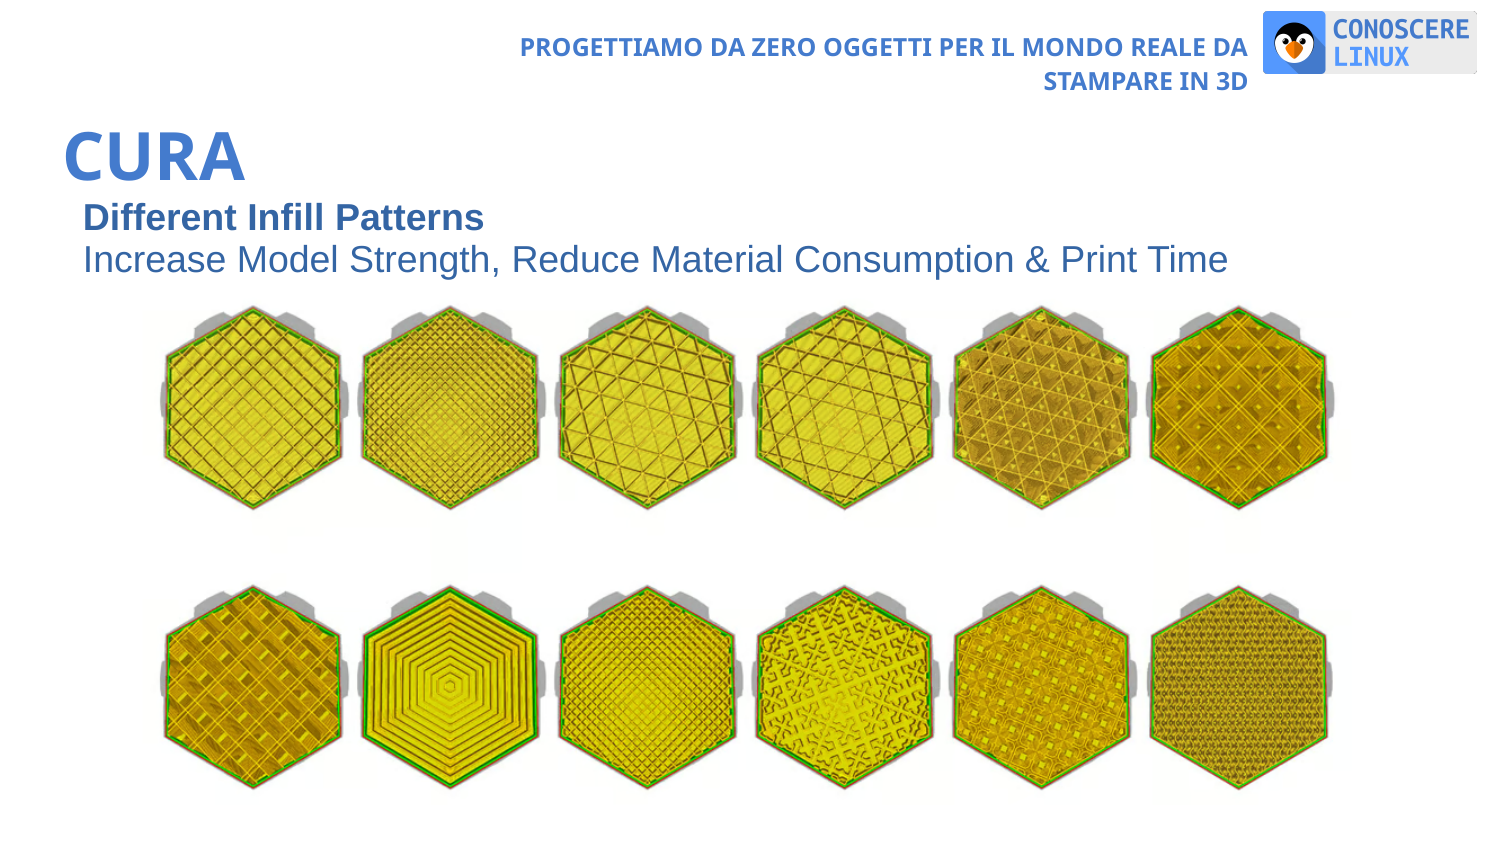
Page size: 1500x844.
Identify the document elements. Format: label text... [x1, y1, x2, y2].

text_box PROGETTIAMO DA ZERO OGGETTI PER IL MONDO REALE DA STAMPARE IN 3D [437, 21, 1264, 91]
picture [1263, 11, 1477, 74]
picture [138, 297, 1352, 805]
text_box CURA [47, 102, 1276, 189]
text_box Different Infill Patterns Increase Model Strength, Reduce Material Consumption & Print Time [68, 188, 1429, 810]
